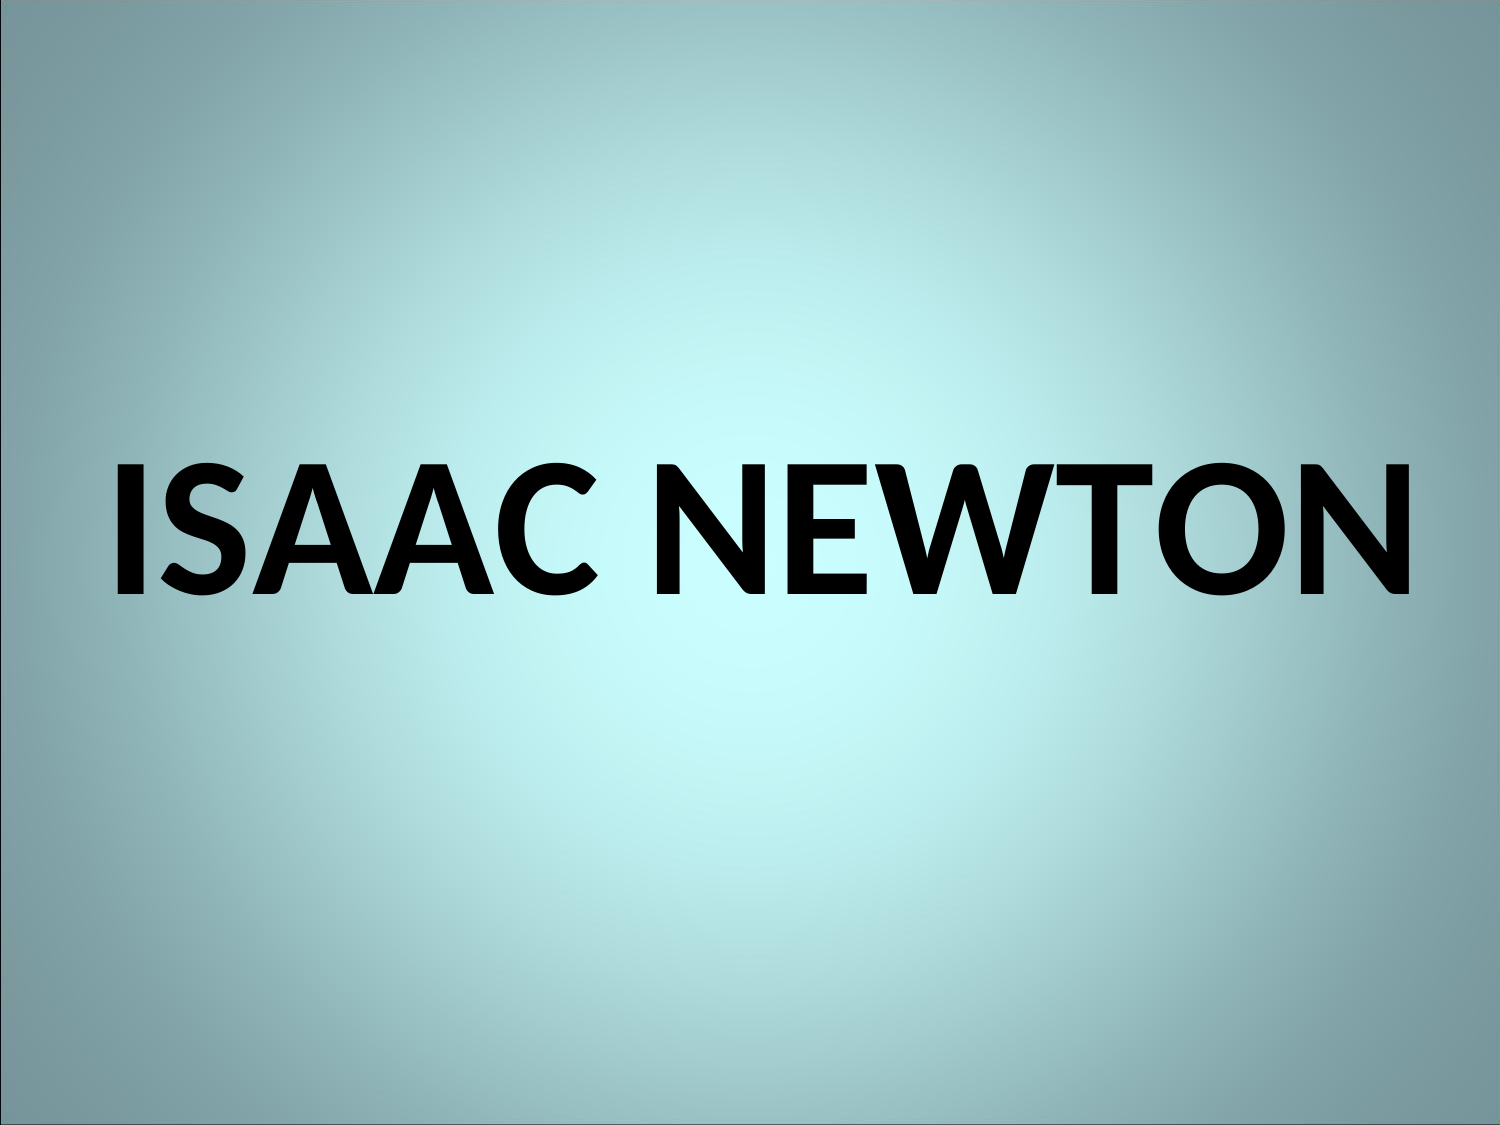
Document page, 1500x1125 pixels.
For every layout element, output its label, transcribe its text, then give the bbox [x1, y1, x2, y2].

picture [0, 0, 1500, 1125]
title ISAAC NEWTON [88, 387, 1439, 643]
